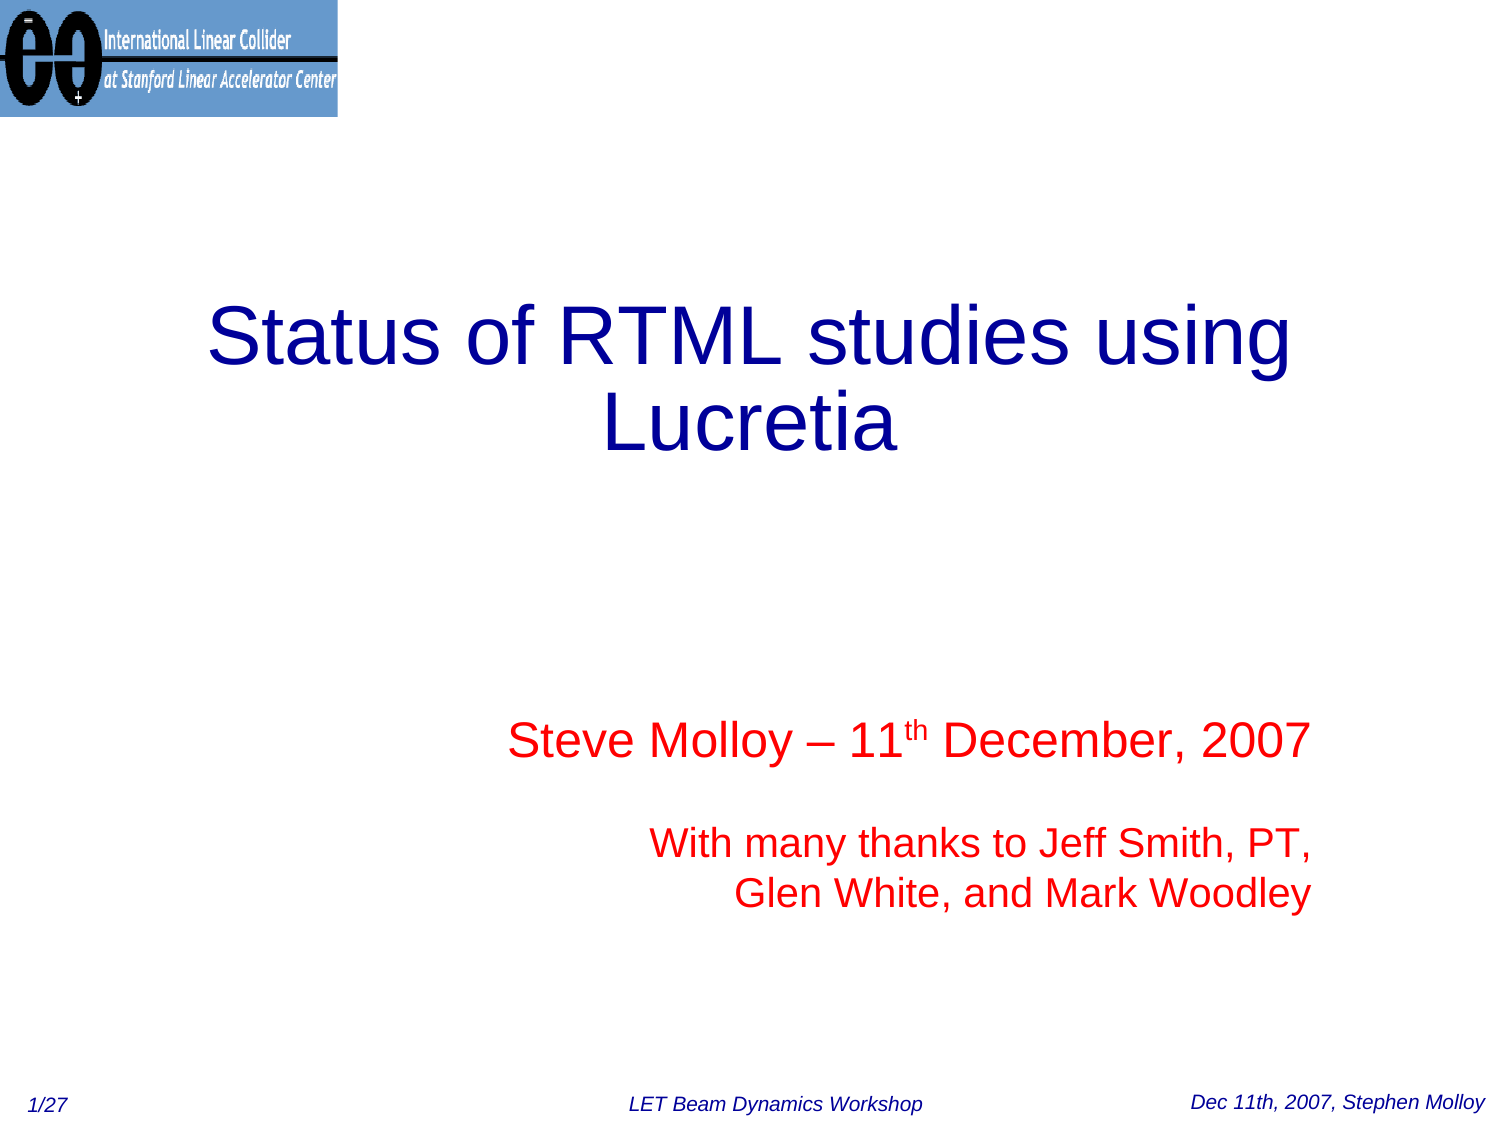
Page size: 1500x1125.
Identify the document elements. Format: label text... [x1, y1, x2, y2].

title Status of RTML studies using Lucretia [112, 287, 1388, 604]
subtitle Steve Molloy – 11th December, 2007 With many thanks to Jeff Smith, PT, Glen White, and Mark Woodley [276, 712, 1327, 1125]
picture [0, 0, 338, 117]
